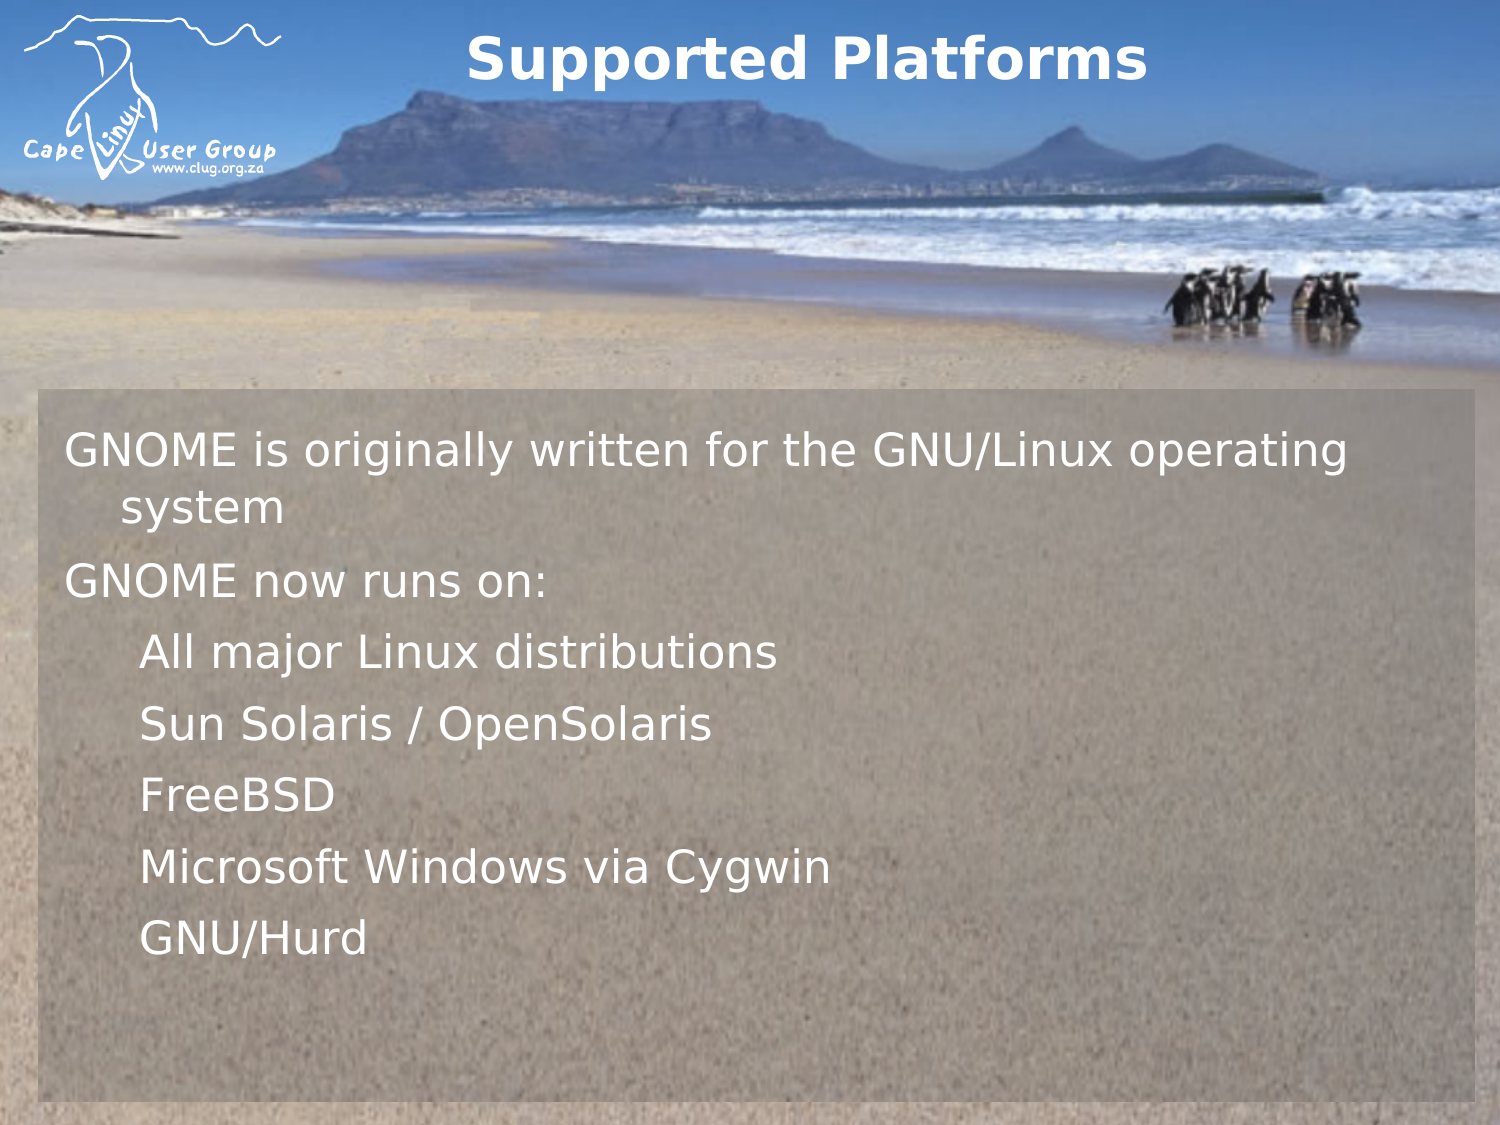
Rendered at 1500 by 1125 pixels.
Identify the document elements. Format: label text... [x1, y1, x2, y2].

list GNOME is originally written for the GNU/Linux operating system GNOME now runs on: All major Linux distributions Sun Solaris / OpenSolaris FreeBSD Microsoft Windows via Cygwin GNU/Hurd [64, 420, 1476, 1105]
title Supported Platforms [465, 0, 1484, 115]
picture [0, 0, 1500, 1125]
